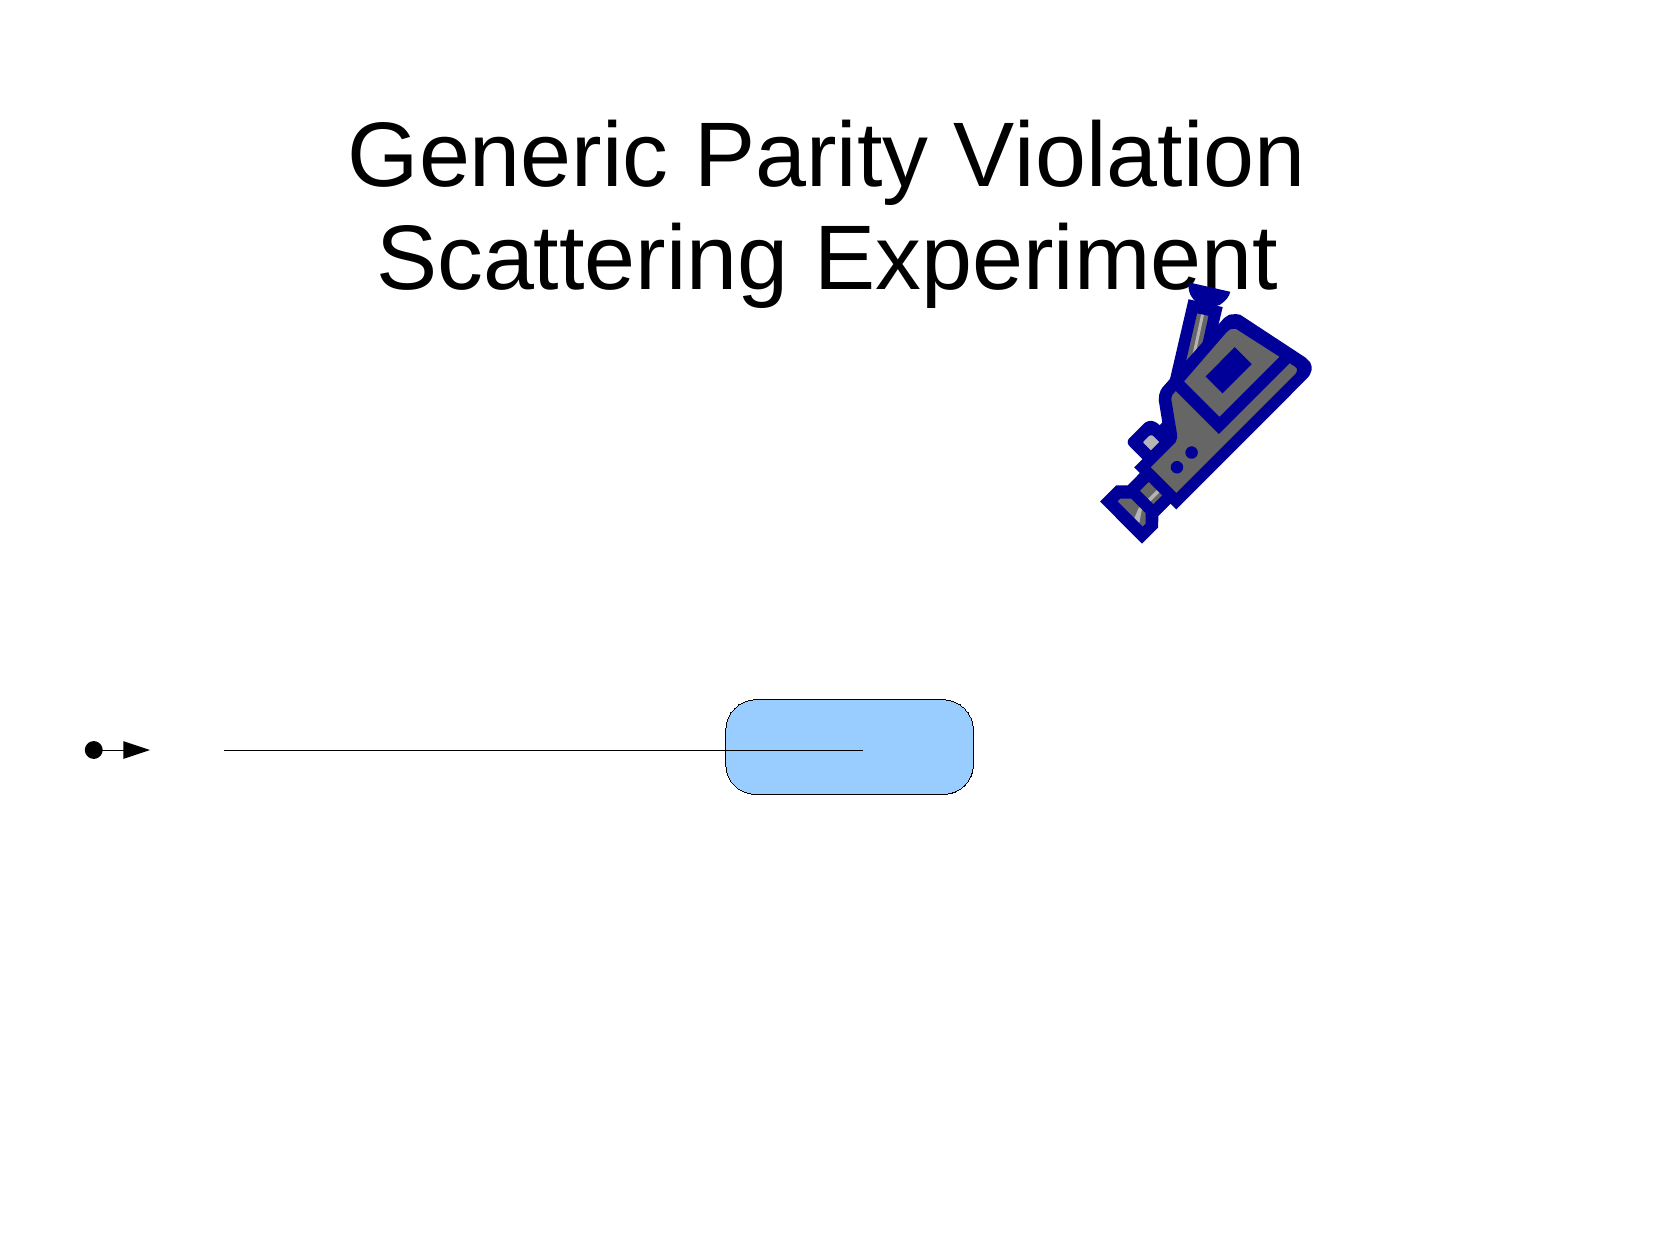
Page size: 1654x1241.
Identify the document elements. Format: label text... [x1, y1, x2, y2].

text_box [725, 699, 974, 795]
picture [1033, 259, 1320, 545]
title Generic Parity Violation Scattering Experiment [121, 70, 1534, 343]
